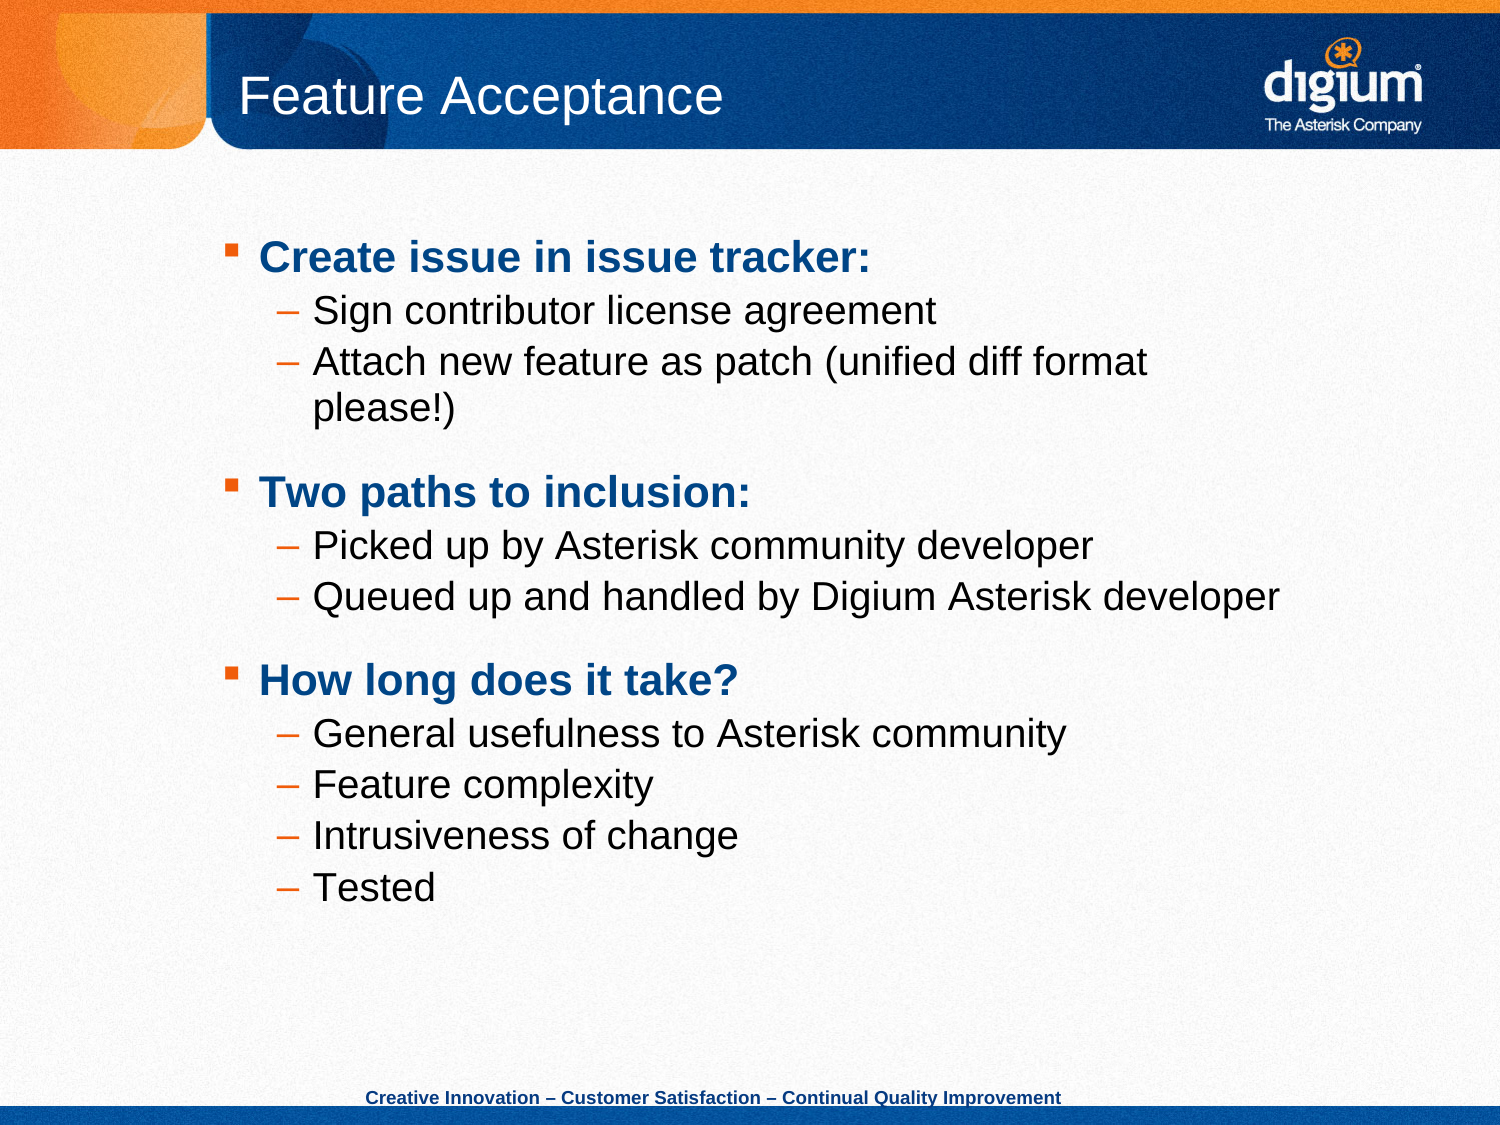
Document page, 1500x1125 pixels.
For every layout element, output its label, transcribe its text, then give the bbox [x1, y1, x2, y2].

picture [0, 0, 1500, 1125]
list Create issue in issue tracker: Sign contributor license agreement Attach new feature as patch (unified diff format please!) Two paths to inclusion: Picked up by Asterisk community developer Queued up and handled by Digium Asterisk developer How long does it take? General usefulness to Asterisk community Feature complexity Intrusiveness of change Tested [206, 224, 1301, 967]
title Feature Acceptance [238, 27, 1243, 127]
